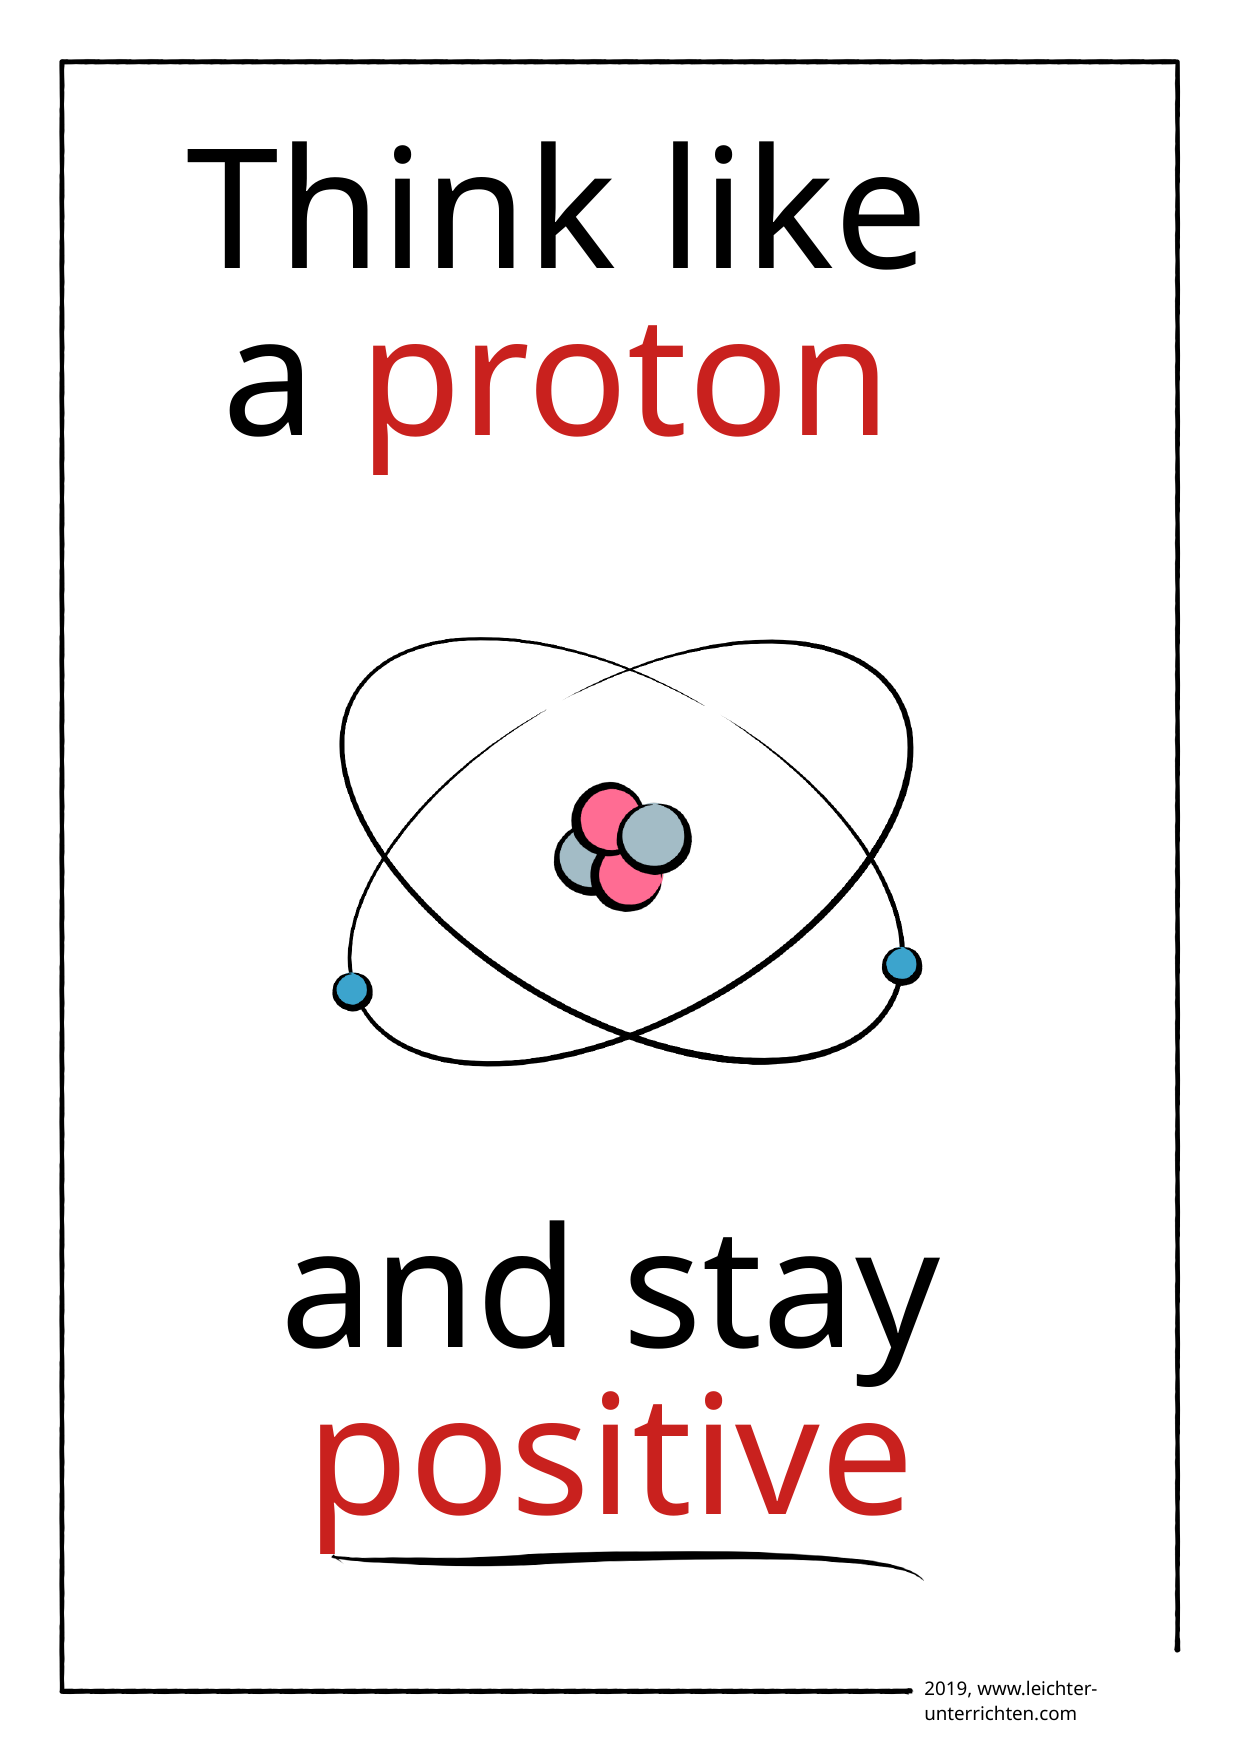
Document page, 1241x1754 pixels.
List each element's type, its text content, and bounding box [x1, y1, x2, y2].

picture [58, 58, 1181, 1695]
text_box 2019, www.leichter-unterrichten.com [909, 1667, 1193, 1713]
